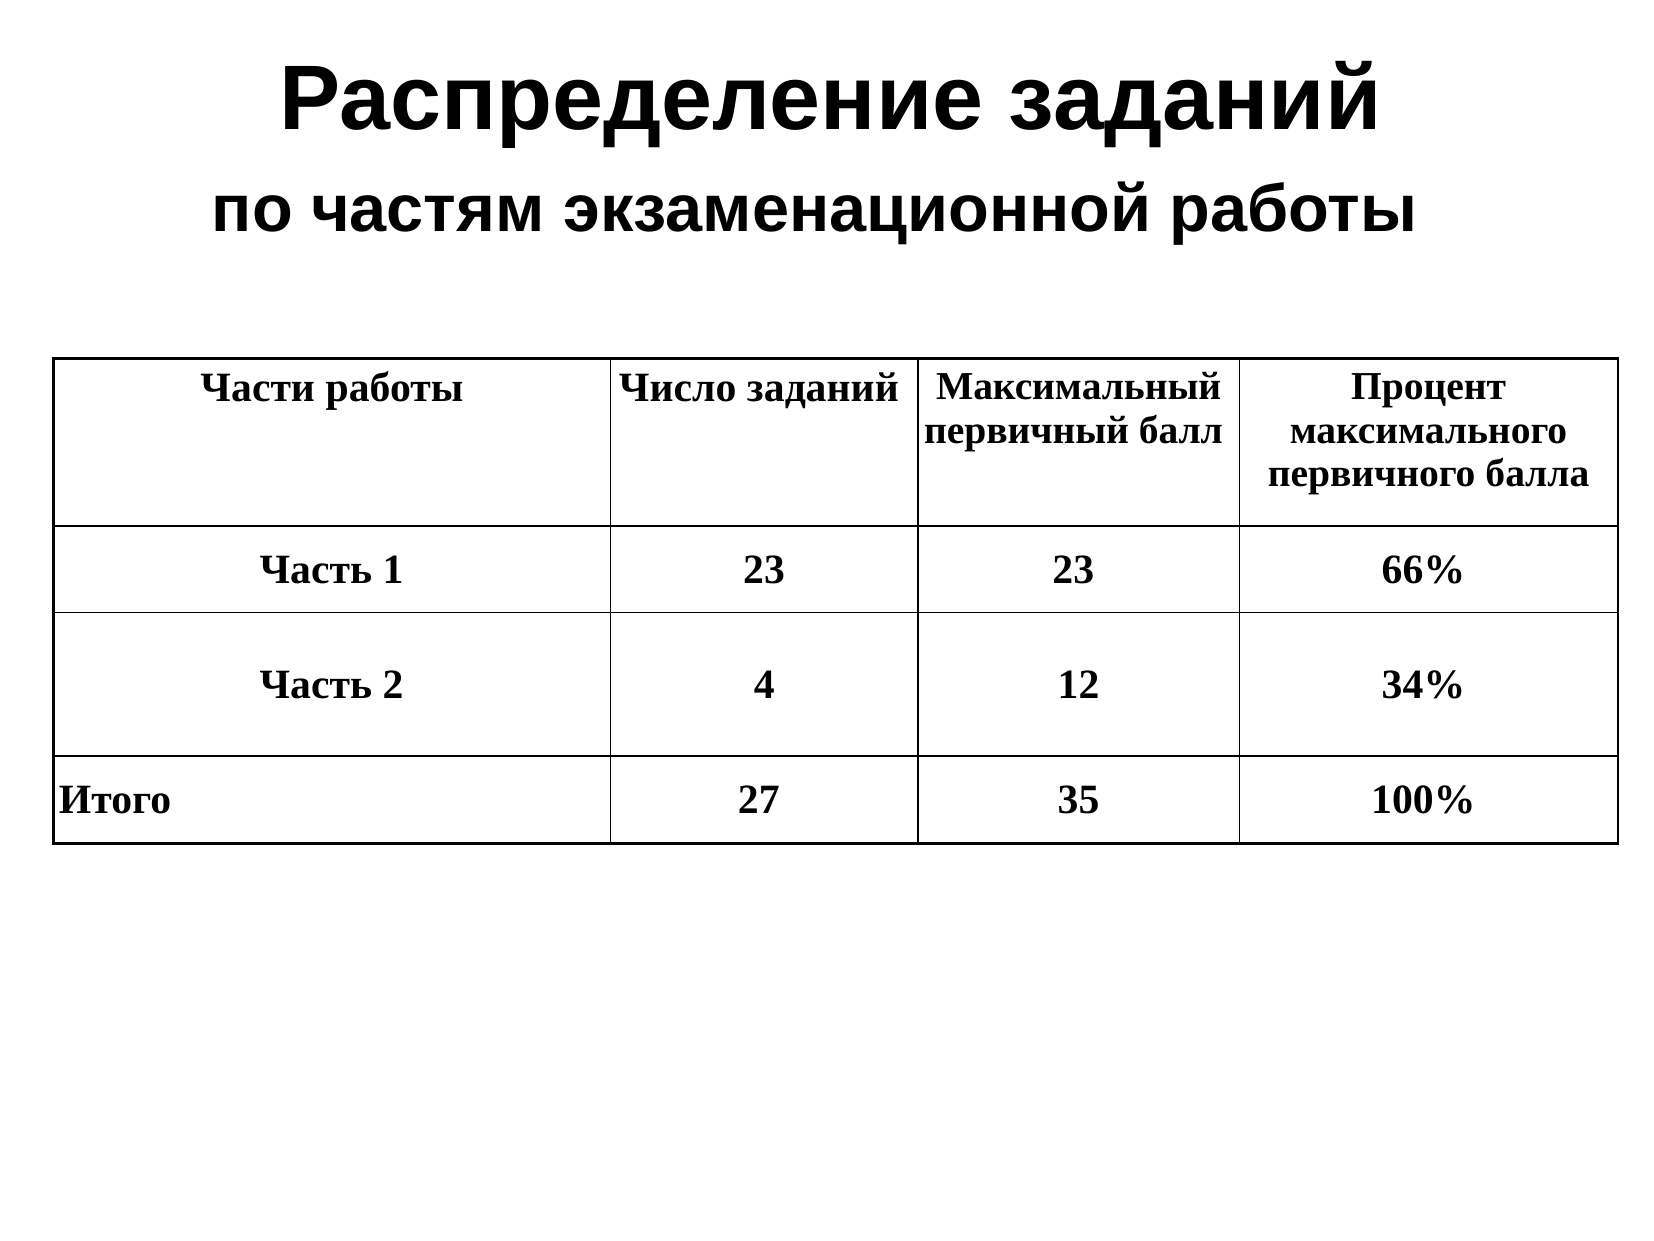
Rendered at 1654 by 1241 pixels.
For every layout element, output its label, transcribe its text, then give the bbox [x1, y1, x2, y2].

table_cell 12 [919, 613, 1239, 755]
table_cell 34% [1240, 613, 1617, 755]
table_cell 100% [1240, 757, 1617, 842]
table_cell 4 [611, 613, 917, 755]
title Распределение заданий по частям экзаменационной работы [82, 13, 1571, 357]
table_header Части работы [55, 360, 610, 525]
table_header Число заданий [611, 360, 917, 525]
table_header Процент максимального первичного балла [1240, 360, 1617, 525]
table_cell Итого [55, 757, 610, 842]
table_cell 35 [919, 757, 1239, 842]
table_cell 23 [919, 527, 1239, 612]
table_cell 23 [611, 527, 917, 612]
table_cell 66% [1240, 527, 1617, 612]
table_cell Часть 1 [55, 527, 610, 612]
table_cell Часть 2 [55, 613, 610, 755]
table_cell 27 [611, 757, 917, 842]
table_header Максимальный первичный балл [919, 360, 1239, 525]
